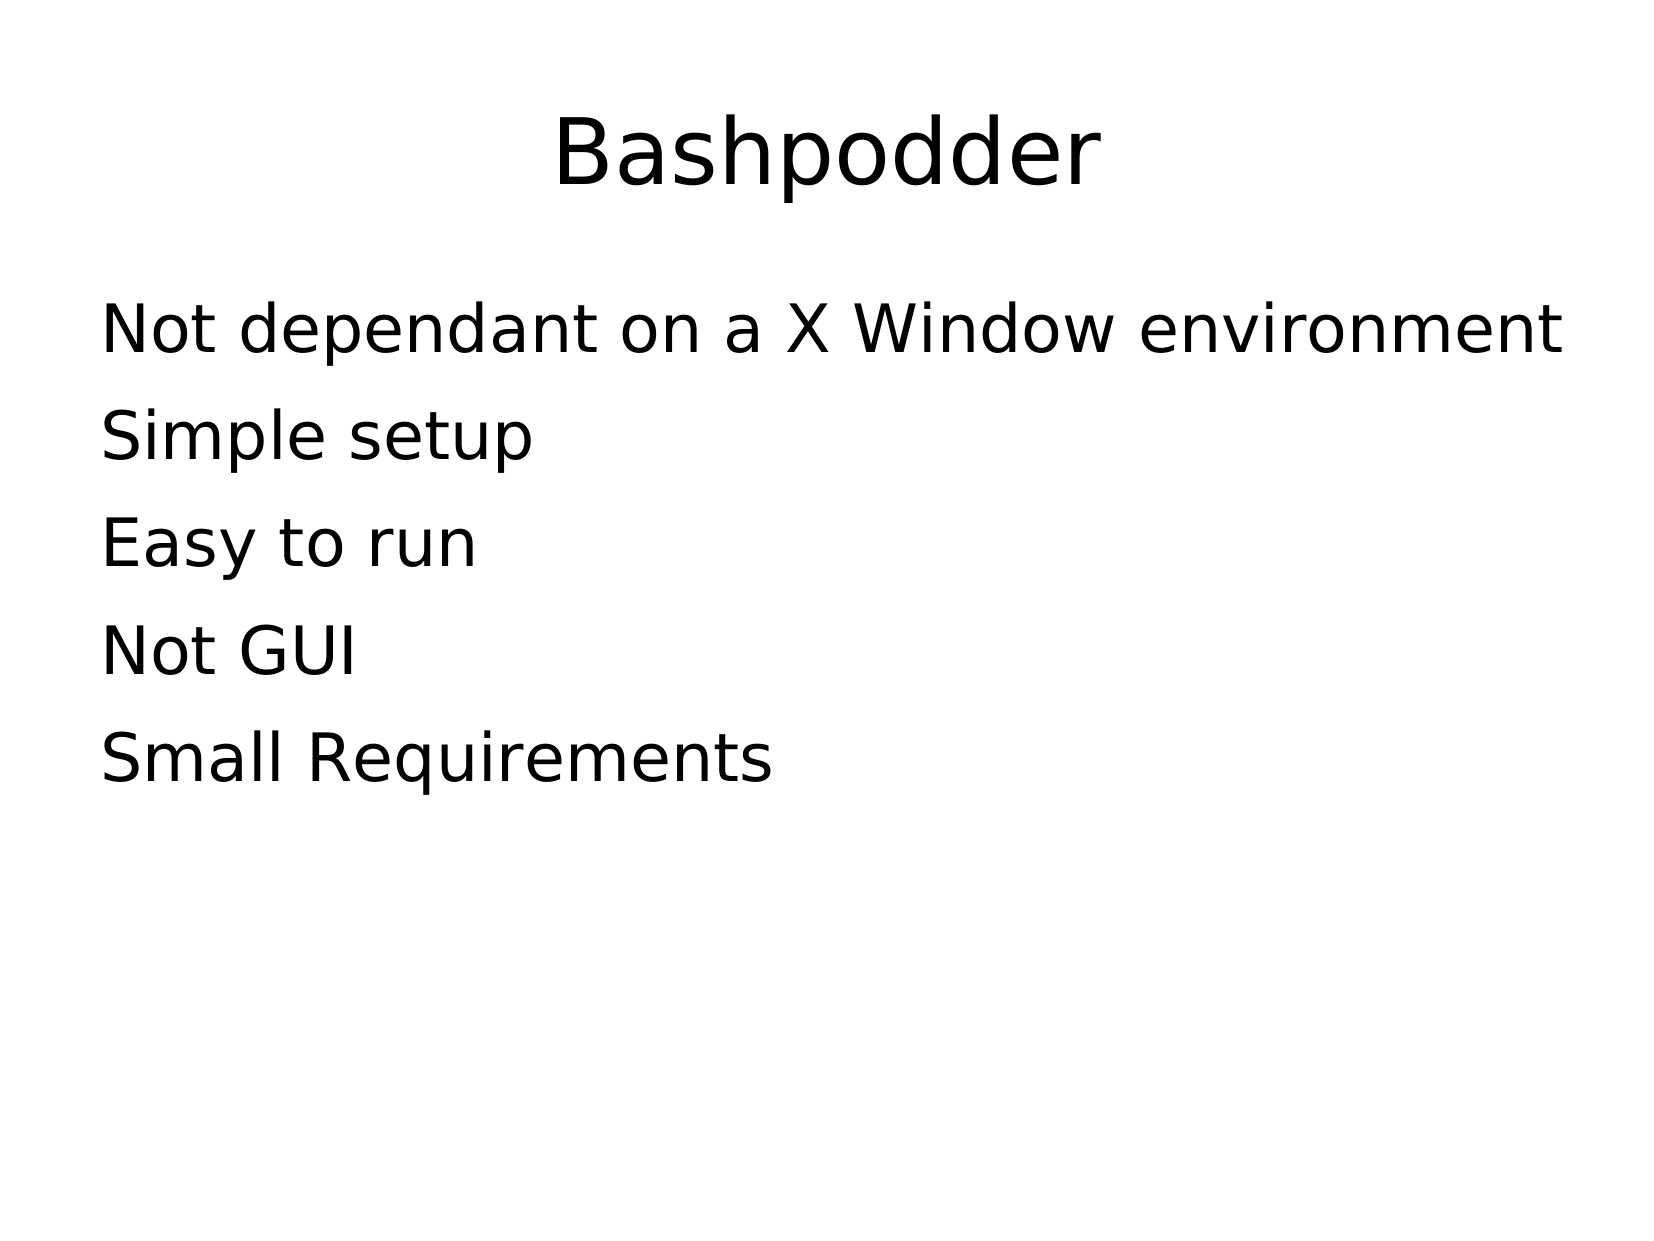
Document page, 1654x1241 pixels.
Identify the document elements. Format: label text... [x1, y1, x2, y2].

list Not dependant on a X Window environment Simple setup Easy to run Not GUI Small Requirements [82, 290, 1571, 1109]
title Bashpodder [82, 49, 1571, 257]
